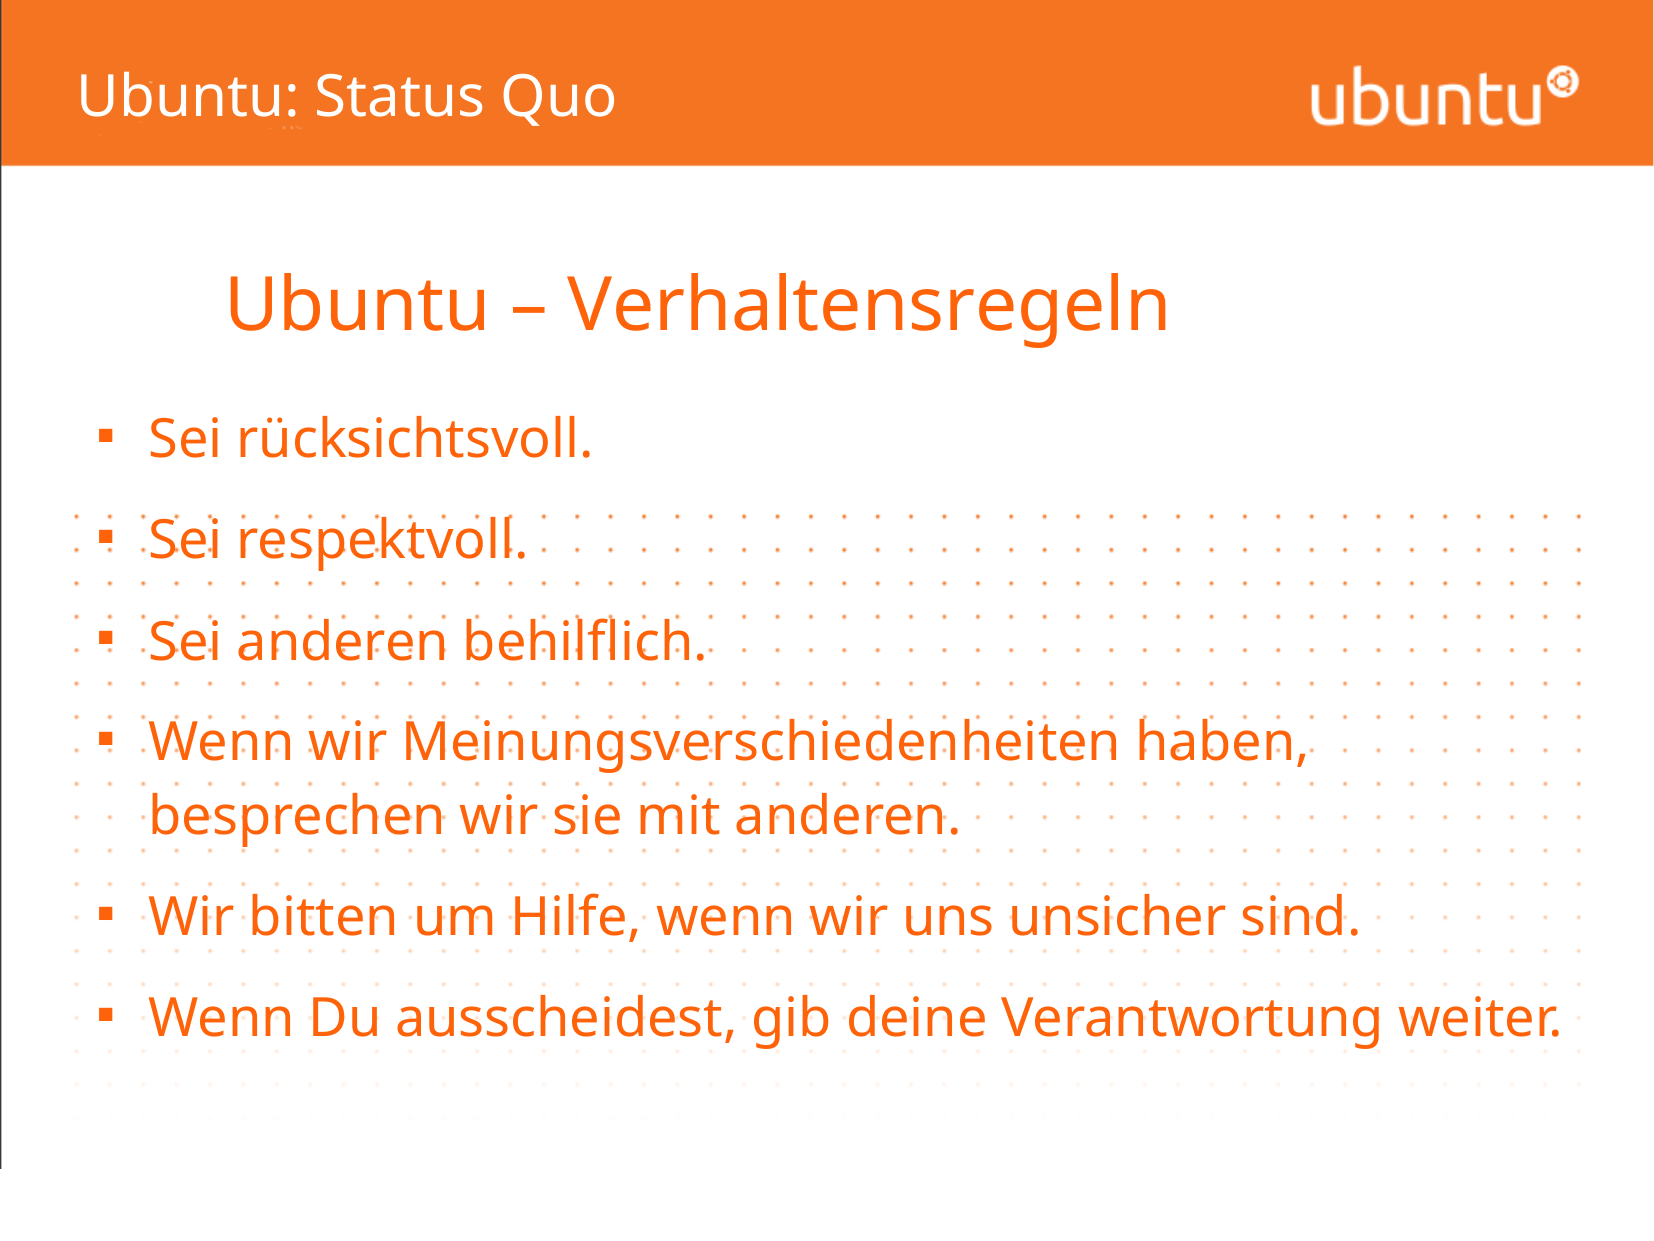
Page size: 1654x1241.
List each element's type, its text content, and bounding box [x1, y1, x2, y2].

list Sei rücksichtsvoll. Sei respektvoll. Sei anderen behilflich. Wenn wir Meinungsverschiedenheiten haben, besprechen wir sie mit anderen. Wir bitten um Hilfe, wenn wir uns unsicher sind. Wenn Du ausscheidest, gib deine Verantwortung weiter. [82, 400, 1577, 1109]
text_box Ubuntu – Verhaltensregeln [209, 242, 1480, 400]
picture [0, 0, 1654, 1169]
title Ubuntu: Status Quo [76, 29, 1565, 158]
